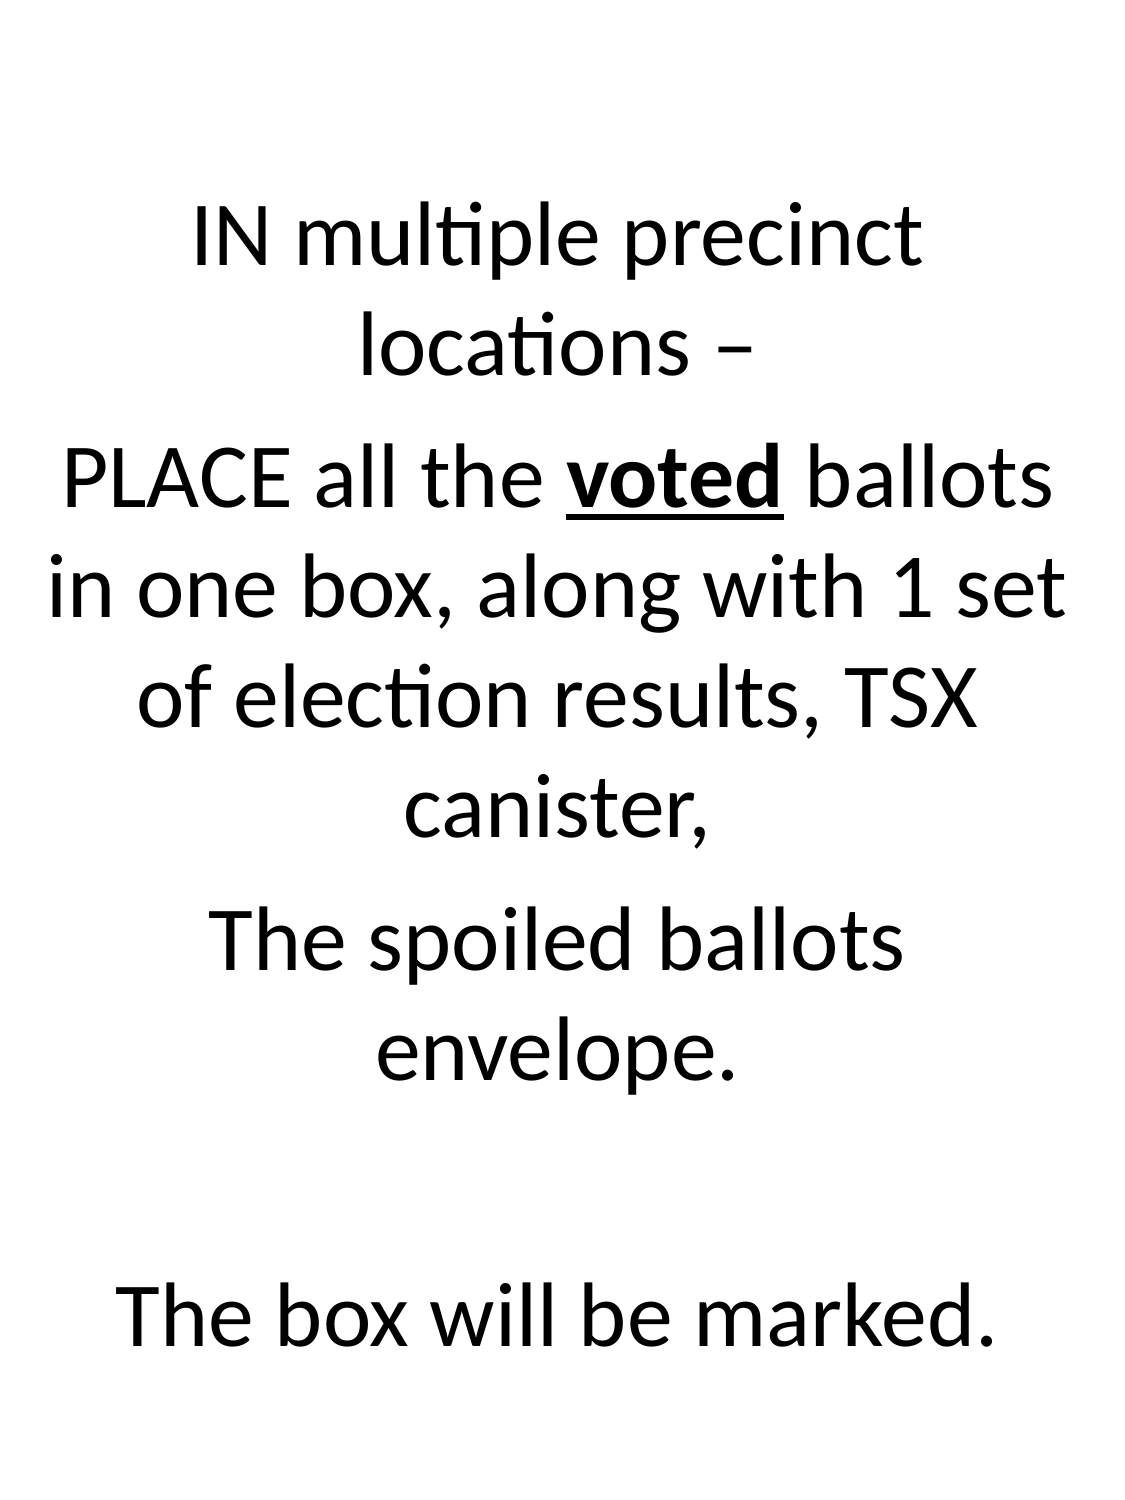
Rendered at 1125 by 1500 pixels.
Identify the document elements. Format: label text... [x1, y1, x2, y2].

text_box IN multiple precinct locations – PLACE all the voted ballots in one box, along with 1 set of election results, TSX canister, The spoiled ballots envelope. The box will be marked. [28, 33, 1088, 1500]
